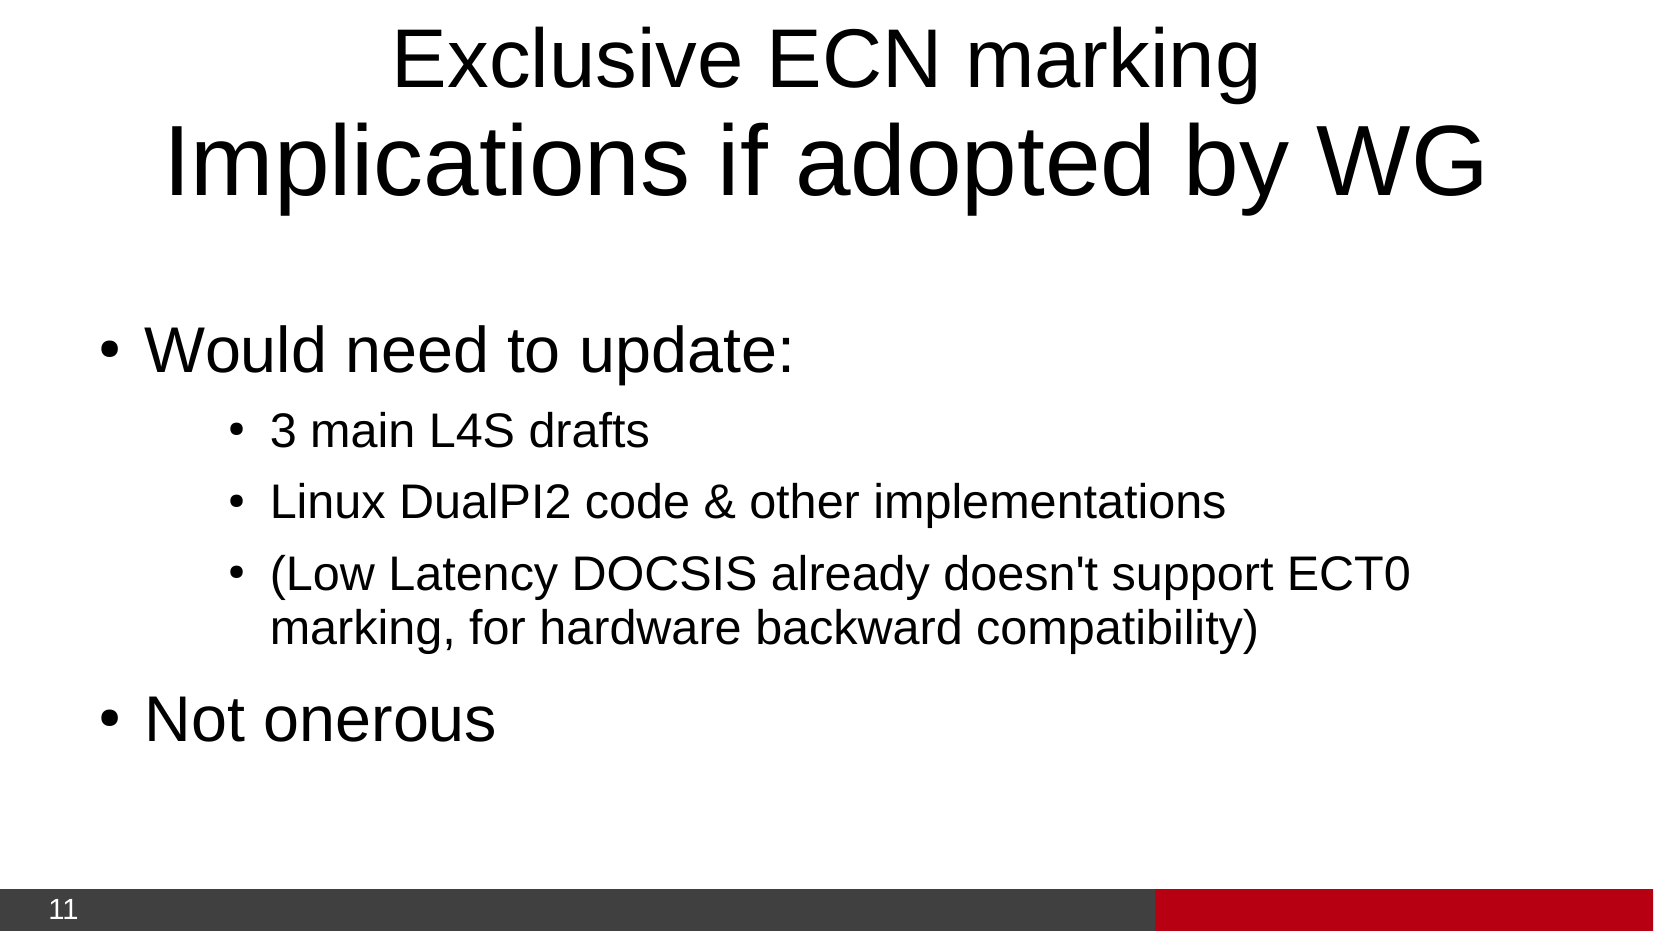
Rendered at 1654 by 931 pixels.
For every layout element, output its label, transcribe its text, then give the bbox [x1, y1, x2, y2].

title Exclusive ECN marking Implications if adopted by WG [82, 12, 1571, 218]
list Would need to update: 3 main L4S drafts Linux DualPI2 code & other implementations (Low Latency DOCSIS already doesn't support ECT0 marking, for hardware backward compatibility) Not onerous [82, 313, 1571, 757]
